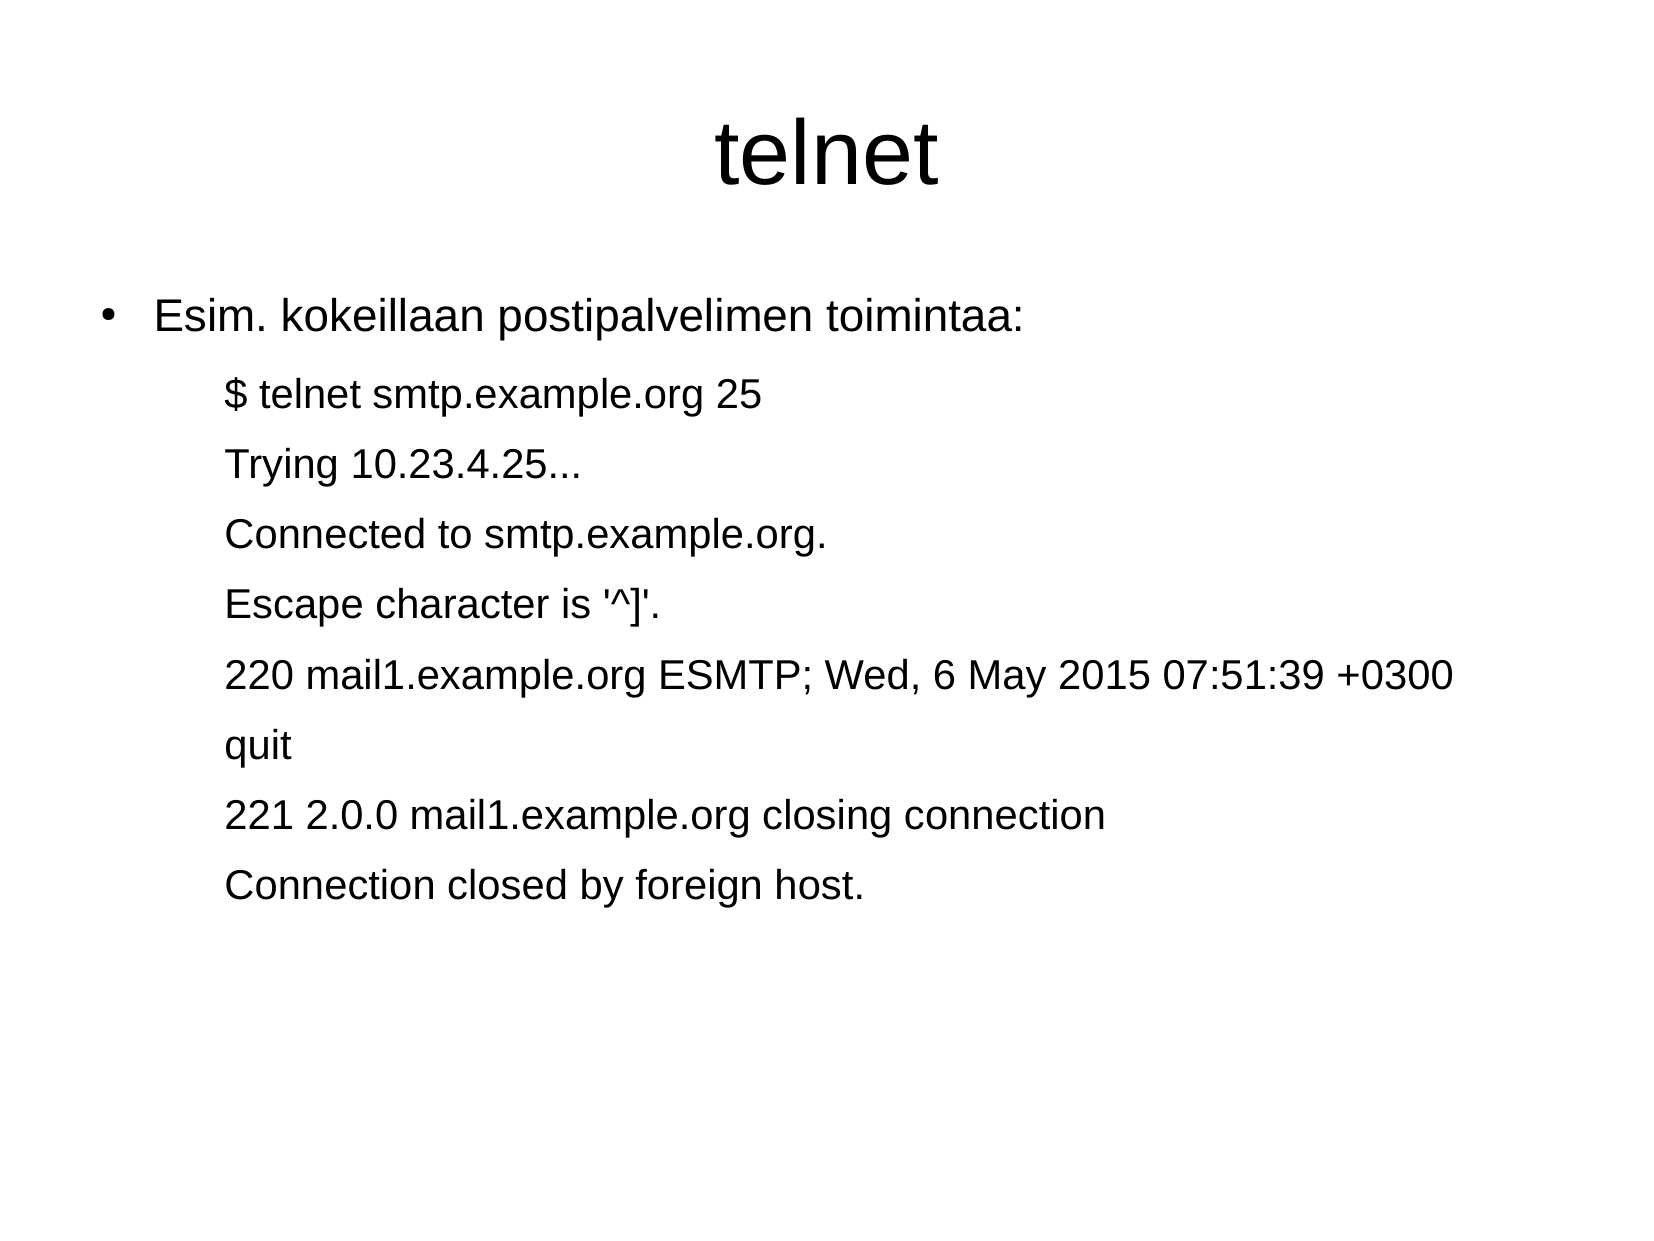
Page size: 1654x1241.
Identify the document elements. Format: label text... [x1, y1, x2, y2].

title telnet [82, 49, 1571, 257]
list Esim. kokeillaan postipalvelimen toimintaa: $ telnet smtp.example.org 25 Trying 10.23.4.25... Connected to smtp.example.org. Escape character is '^]'. 220 mail1.example.org ESMTP; Wed, 6 May 2015 07:51:39 +0300 quit 221 2.0.0 mail1.example.org closing connection Connection closed by foreign host. [82, 290, 1571, 1010]
